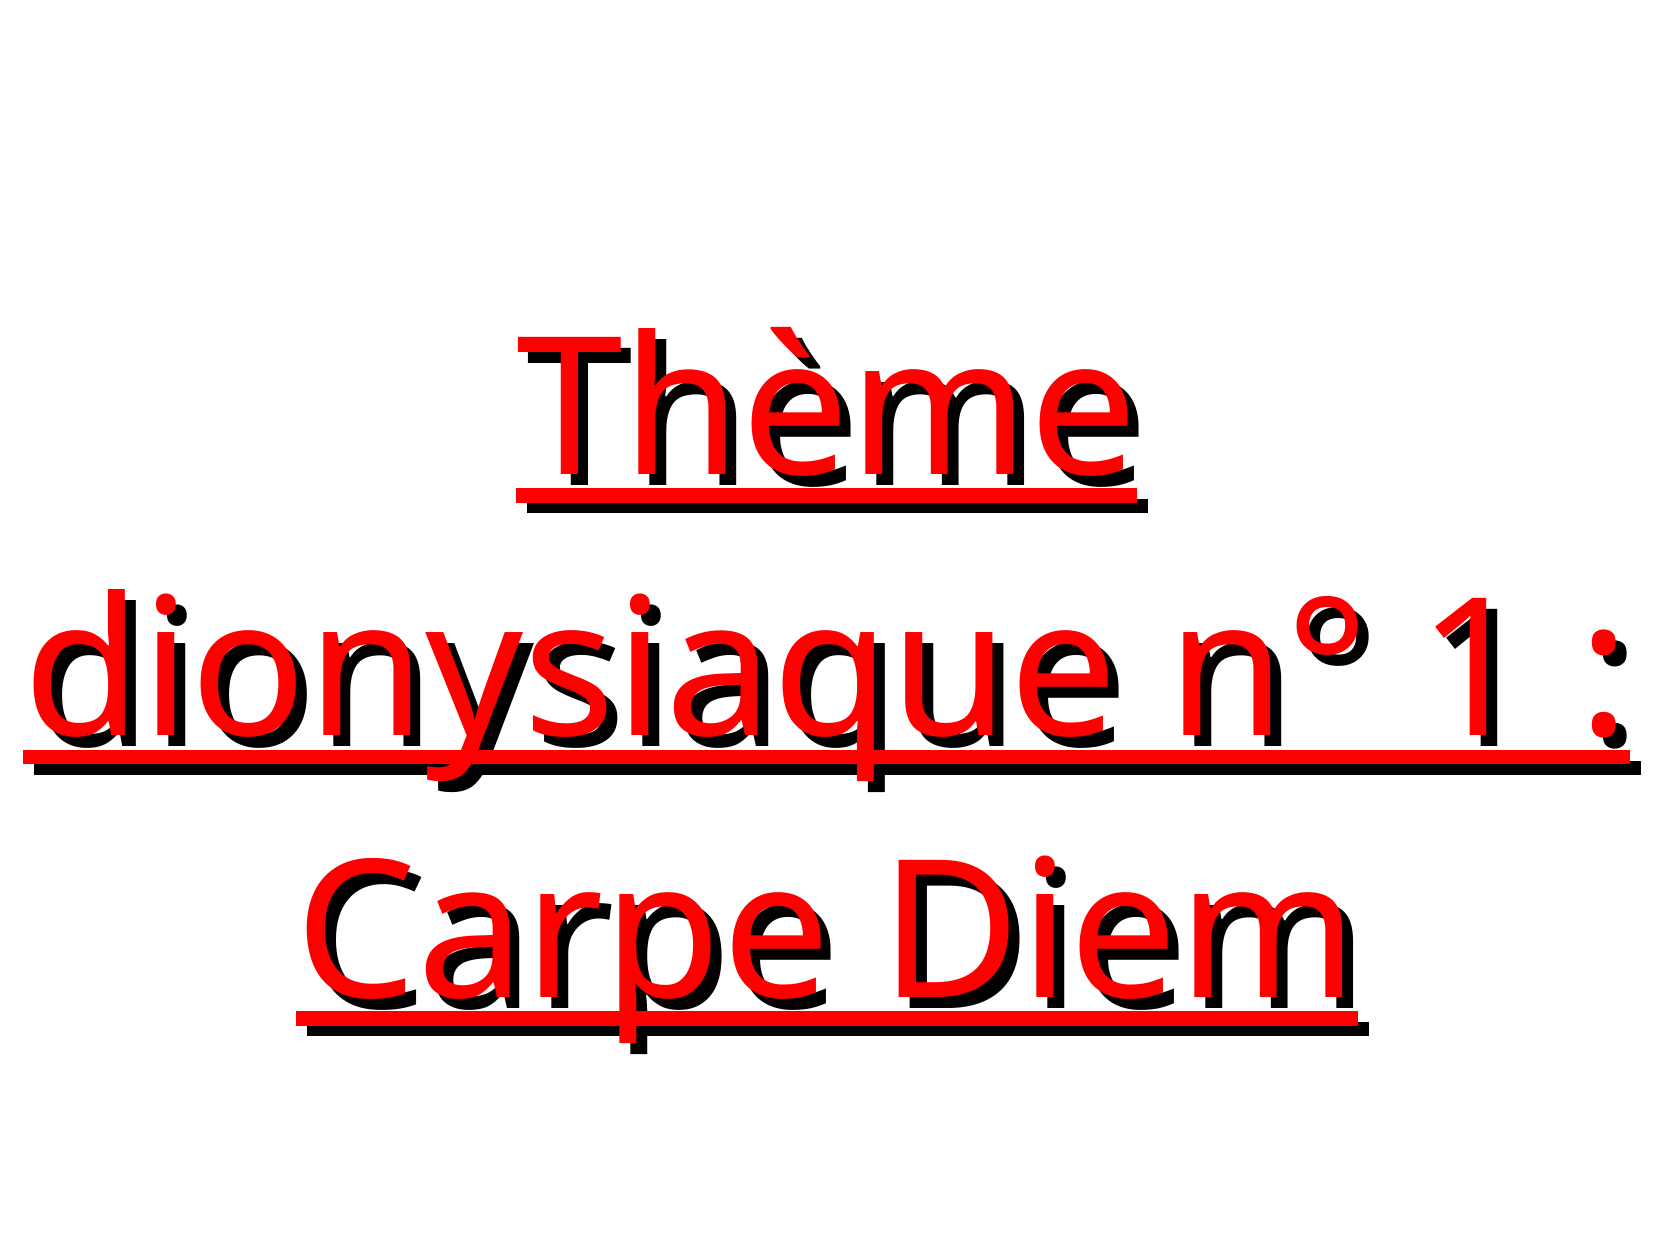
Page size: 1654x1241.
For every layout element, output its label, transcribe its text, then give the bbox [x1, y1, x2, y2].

text_box Thème dionysiaque n° 1 : Carpe Diem [0, 0, 1654, 1241]
